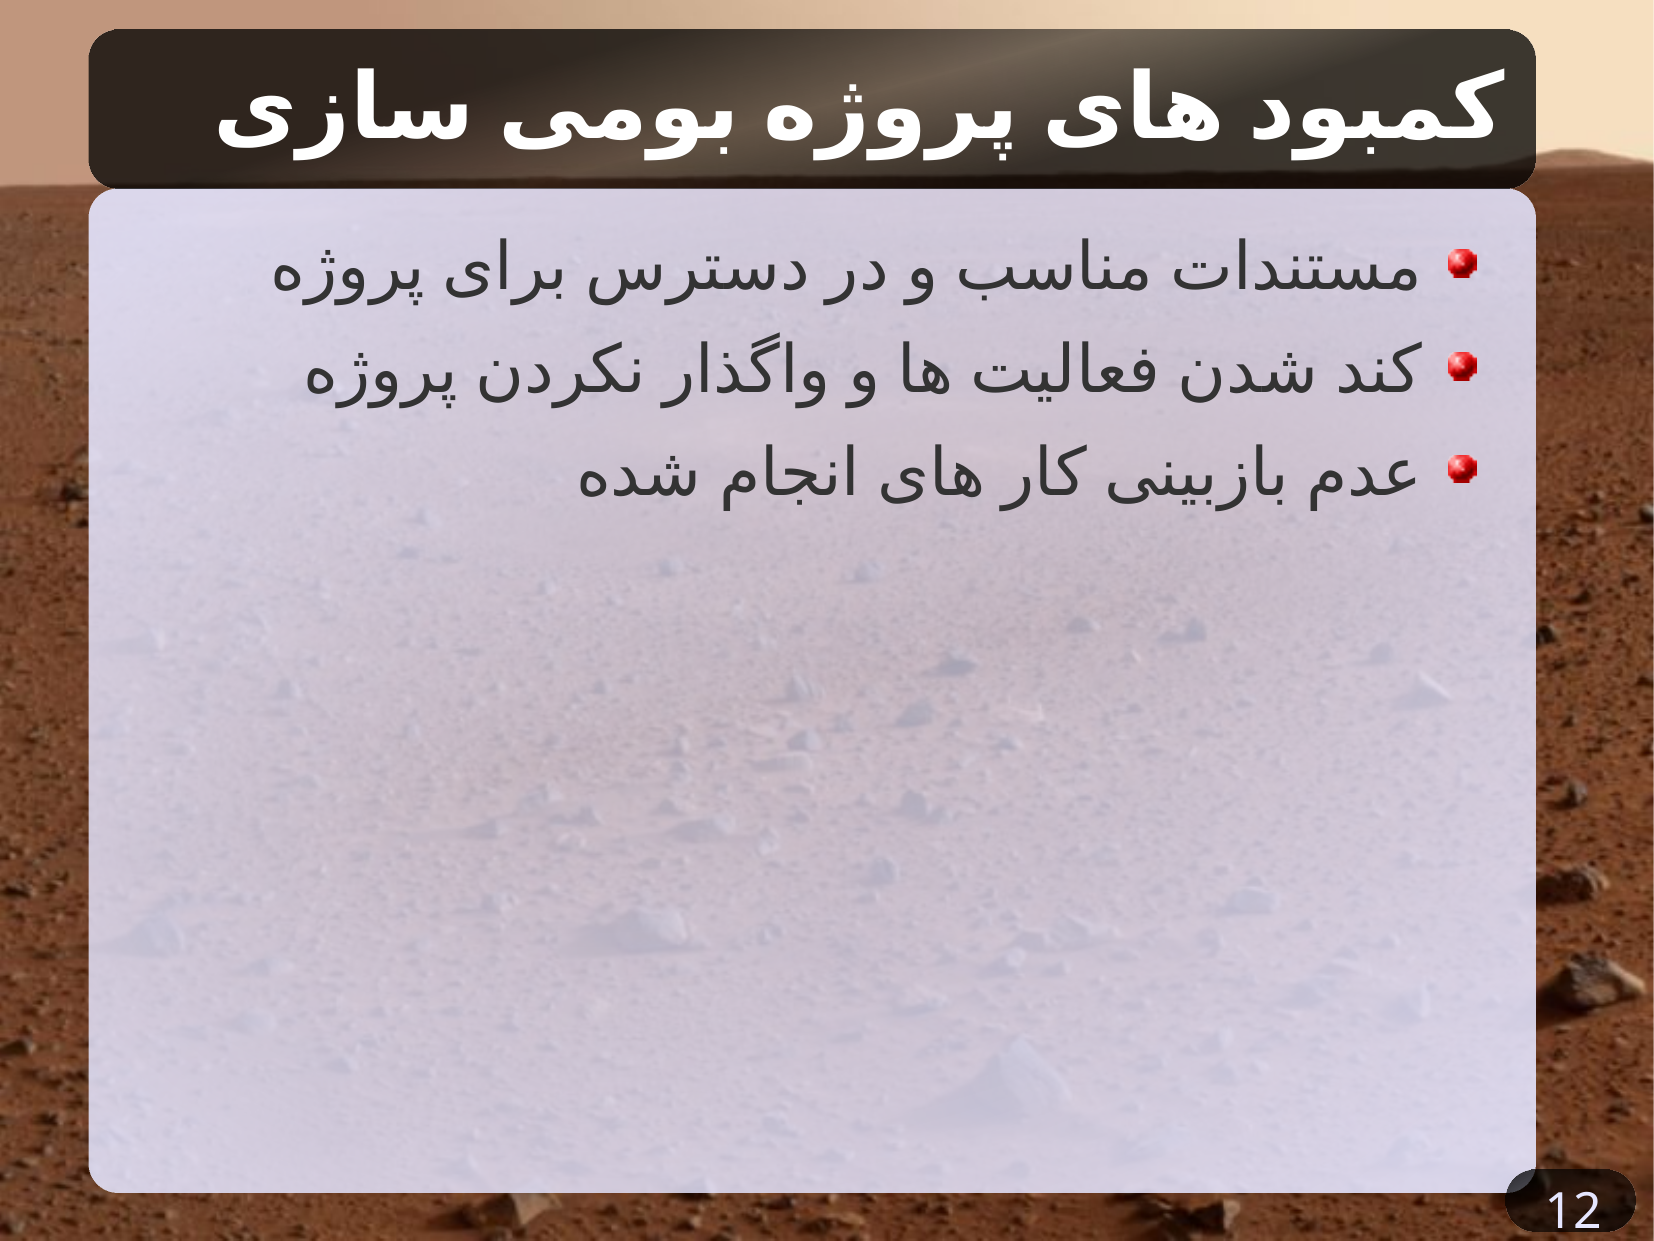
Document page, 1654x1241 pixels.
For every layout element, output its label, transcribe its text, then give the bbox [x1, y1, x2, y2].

picture [0, 0, 1654, 1241]
title کمبود های پروژه بومی سازی [118, 29, 1506, 178]
list مستندات مناسب و در دسترس برای پروژه کند شدن فعالیت ها و واگذار نکردن پروژه عدم بازبینی کار های انجام شده [118, 218, 1477, 1164]
